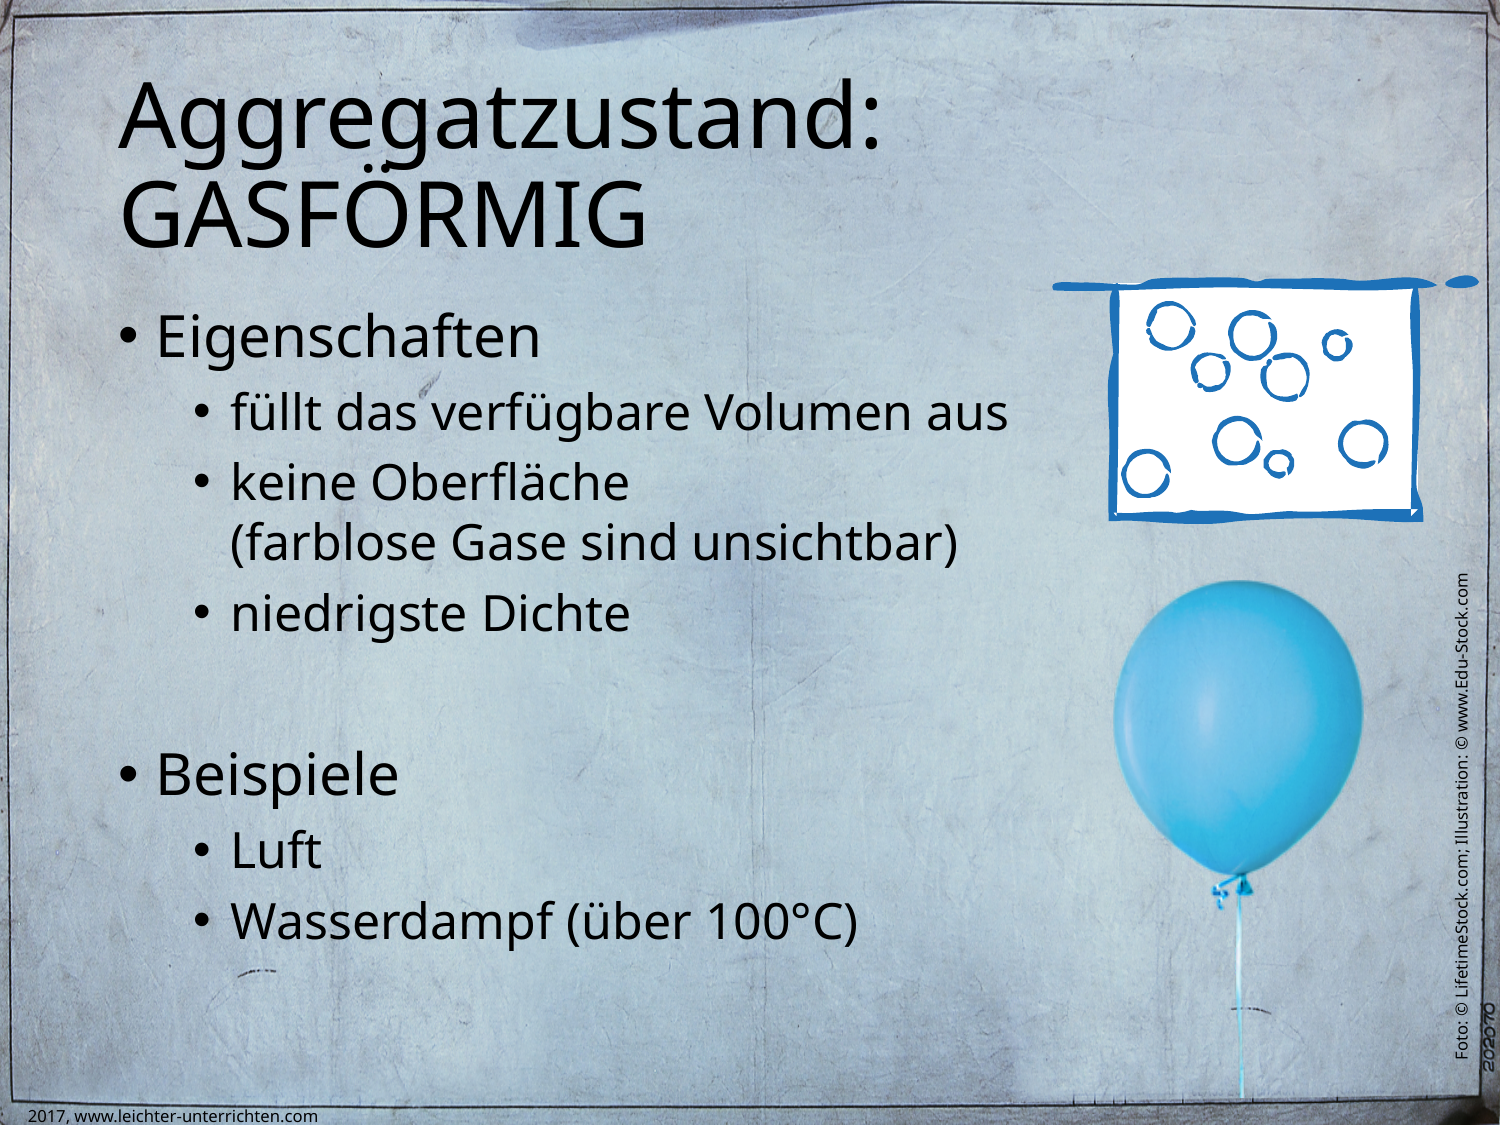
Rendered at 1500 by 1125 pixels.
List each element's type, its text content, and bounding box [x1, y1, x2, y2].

list Eigenschaften füllt das verfügbare Volumen aus keine Oberfläche (farblose Gase sind unsichtbar) niedrigste Dichte Beispiele Luft Wasserdampf (über 100°C) [103, 299, 1397, 1014]
picture [0, 0, 1500, 1125]
title Aggregatzustand: GASFÖRMIG [103, 59, 1397, 278]
text_box Foto: © LifetimeStock.com; Illustration: © www.Edu-Stock.com [1443, 557, 1479, 1076]
